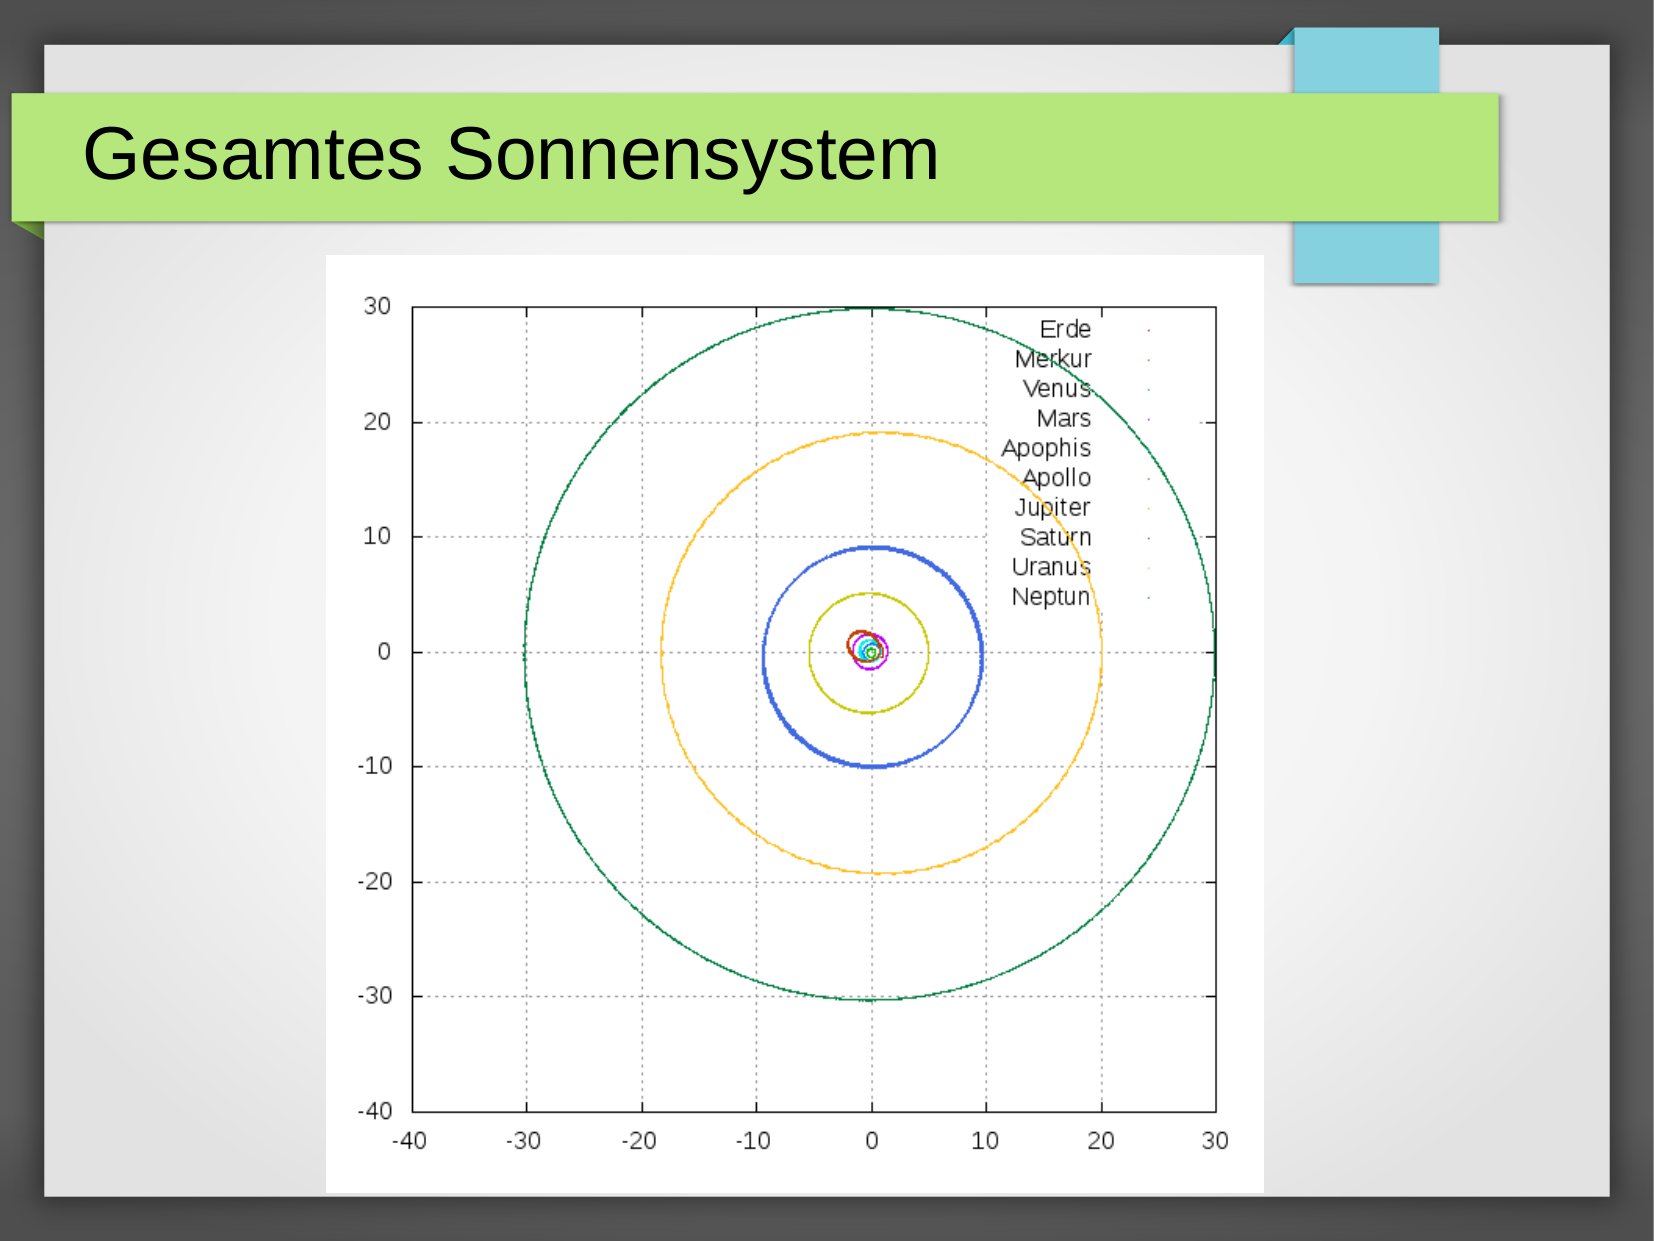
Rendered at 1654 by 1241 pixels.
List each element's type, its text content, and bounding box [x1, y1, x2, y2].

picture [0, 0, 1654, 1241]
title Gesamtes Sonnensystem [82, 94, 1264, 213]
